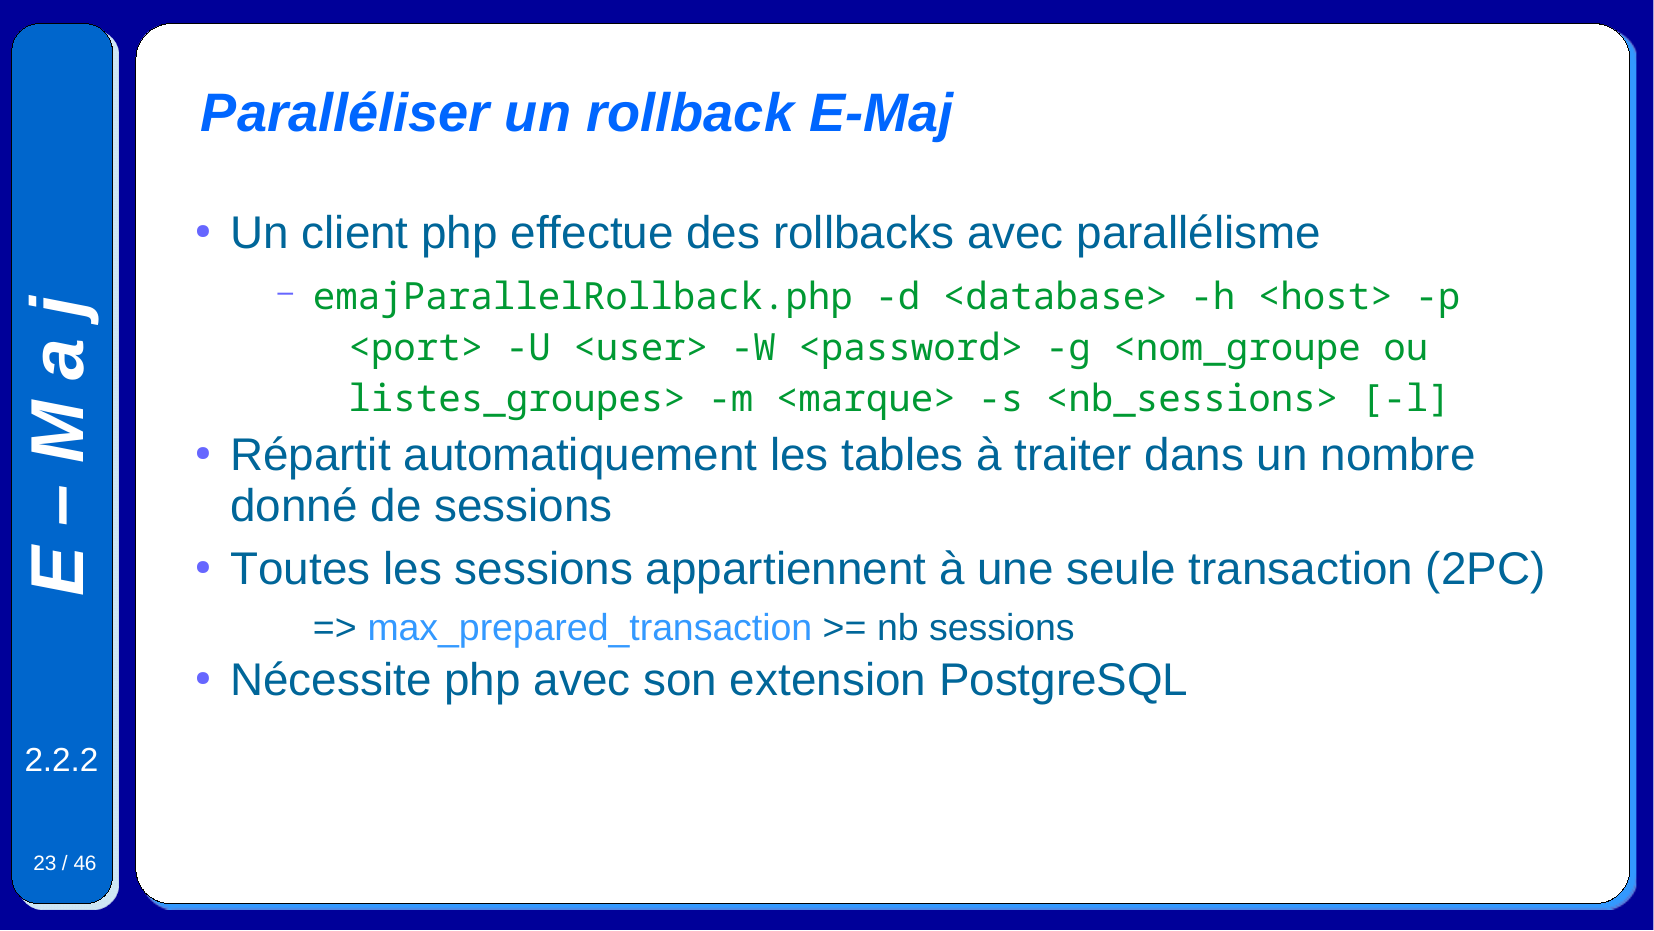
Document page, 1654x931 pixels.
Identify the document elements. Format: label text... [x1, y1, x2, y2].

title Paralléliser un rollback E-Maj [200, 34, 1575, 191]
list Un client php effectue des rollbacks avec parallélisme emajParallelRollback.php -d <database> -h <host> -p <port> -U <user> -W <password> -g <nom_groupe ou listes_groupes> -m <marque> -s <nb_sessions> [-l] Répartit automatiquement les tables à traiter dans un nombre donné de sessions Toutes les sessions appartiennent à une seule transaction (2PC) => max_prepared_transaction >= nb sessions Nécessite php avec son extension PostgreSQL [177, 206, 1587, 827]
